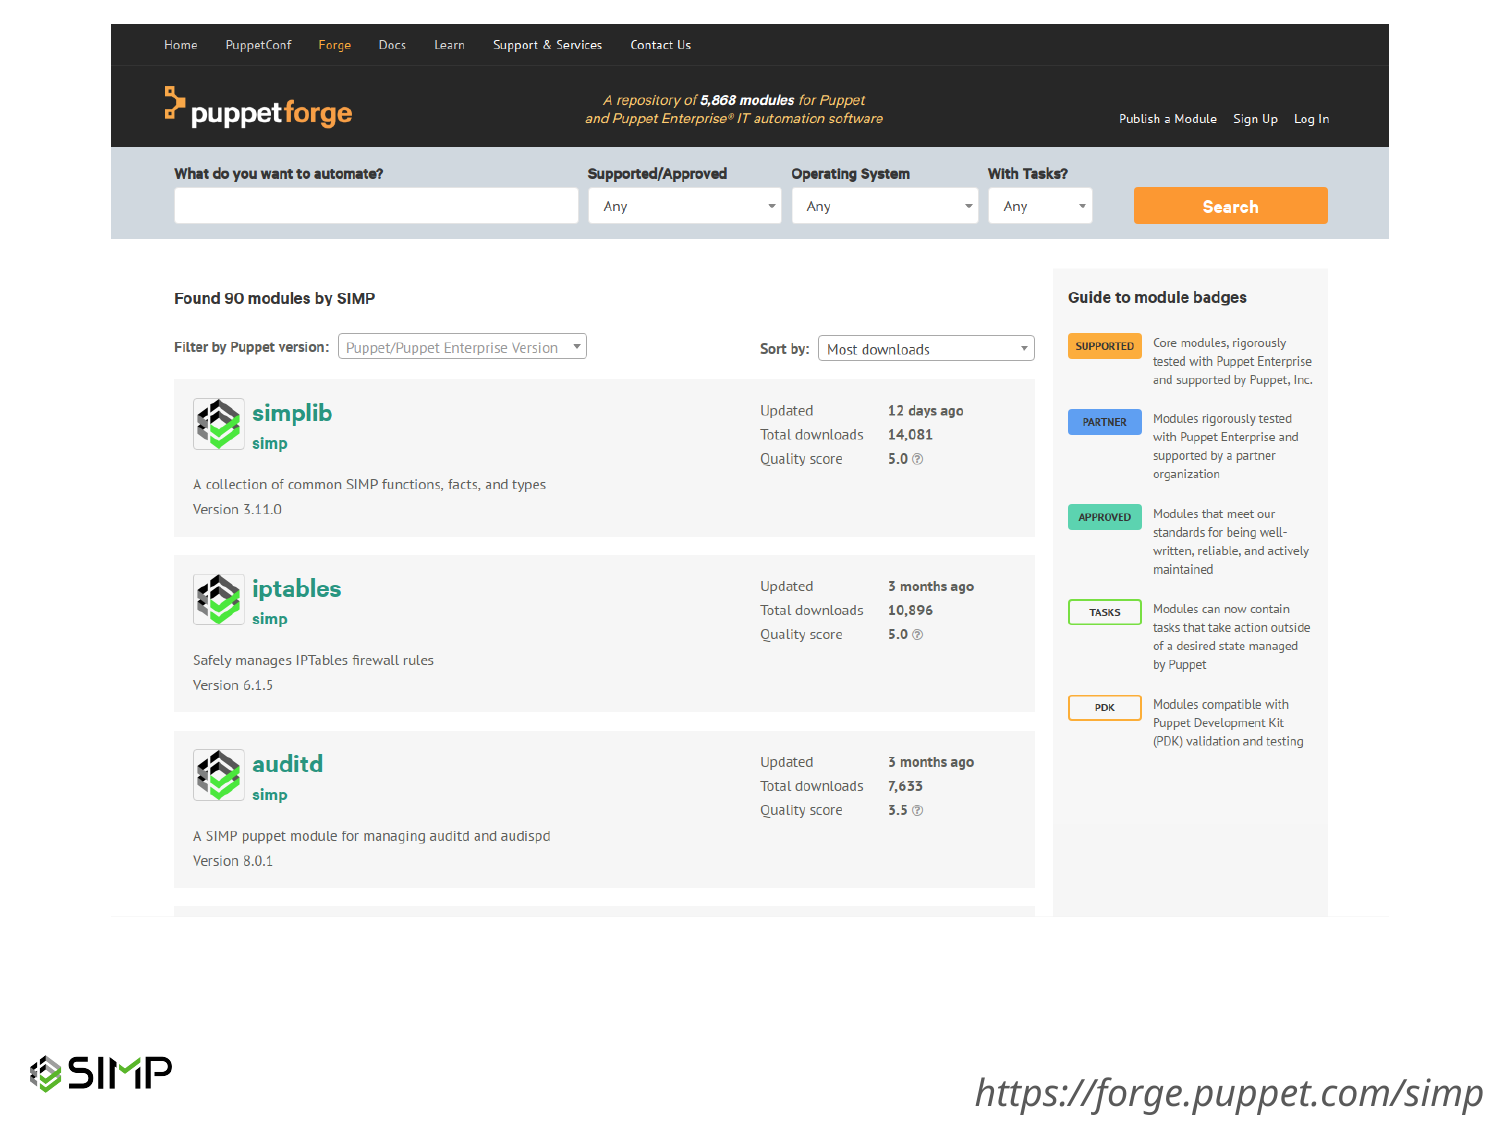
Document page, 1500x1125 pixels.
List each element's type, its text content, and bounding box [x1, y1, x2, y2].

picture [111, 24, 1389, 917]
subtitle https://forge.puppet.com/simp [234, 1047, 1500, 1125]
picture [30, 1055, 172, 1093]
